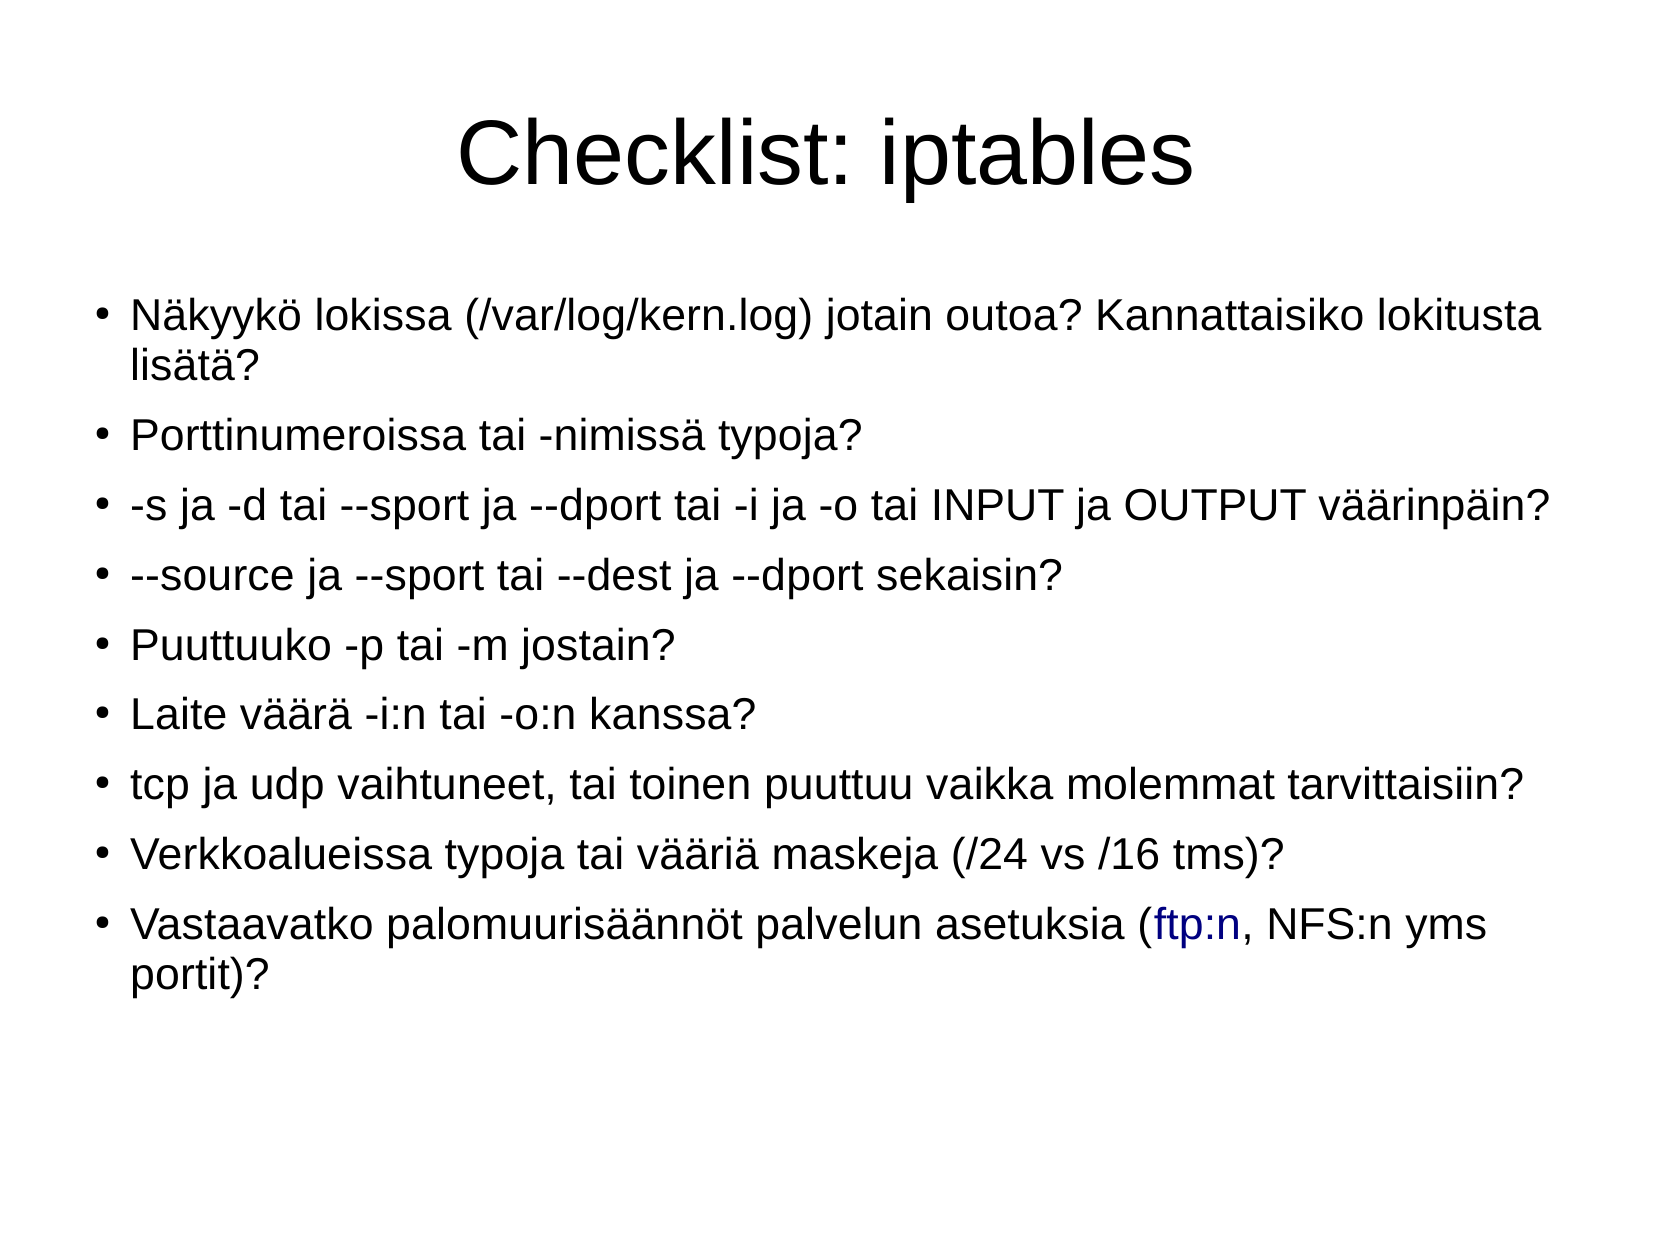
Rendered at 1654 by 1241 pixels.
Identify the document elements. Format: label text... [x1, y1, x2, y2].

list Näkyykö lokissa (/var/log/kern.log) jotain outoa? Kannattaisiko lokitusta lisätä? Porttinumeroissa tai -nimissä typoja? -s ja -d tai --sport ja --dport tai -i ja -o tai INPUT ja OUTPUT väärinpäin? --source ja --sport tai --dest ja --dport sekaisin? Puuttuuko -p tai -m jostain? Laite väärä -i:n tai -o:n kanssa? tcp ja udp vaihtuneet, tai toinen puuttuu vaikka molemmat tarvittaisiin? Verkkoalueissa typoja tai vääriä maskeja (/24 vs /16 tms)? Vastaavatko palomuurisäännöt palvelun asetuksia (ftp:n, NFS:n yms portit)? [82, 290, 1571, 1010]
title Checklist: iptables [82, 49, 1571, 257]
